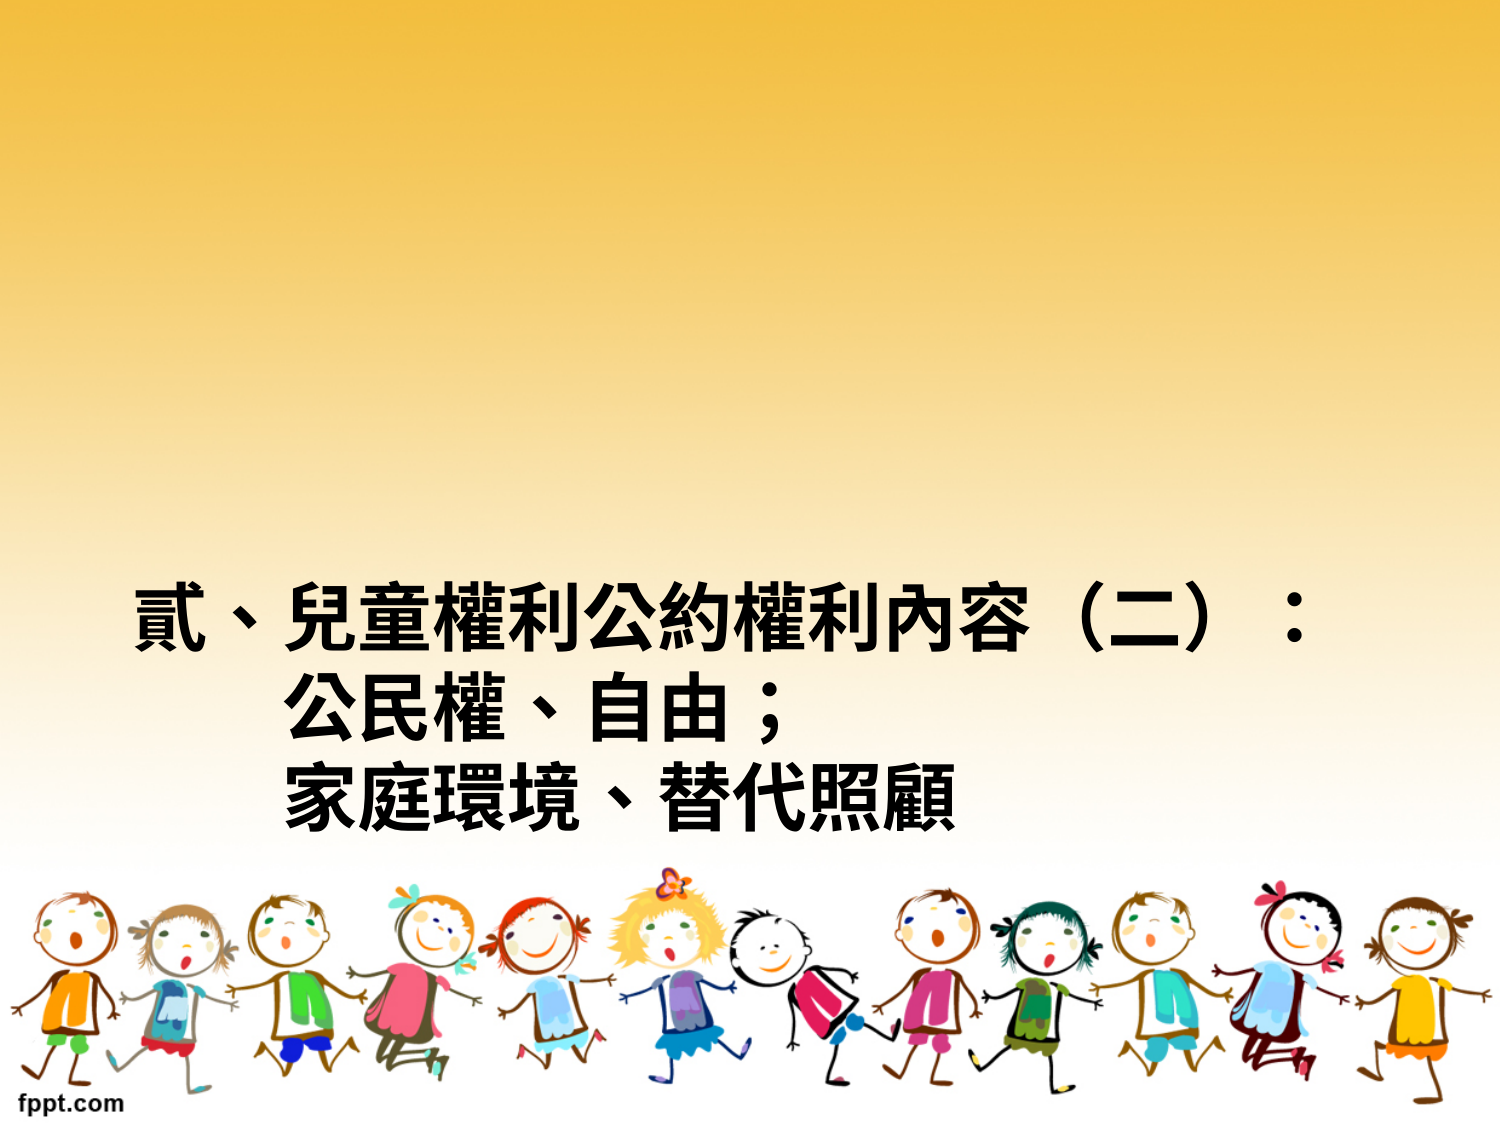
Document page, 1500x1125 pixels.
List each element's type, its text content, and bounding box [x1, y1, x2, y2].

title 貳、兒童權利公約權利內容（二）： 公民權、自由； 家庭環境、替代照顧 [117, 562, 1393, 786]
picture [0, 0, 1500, 1125]
